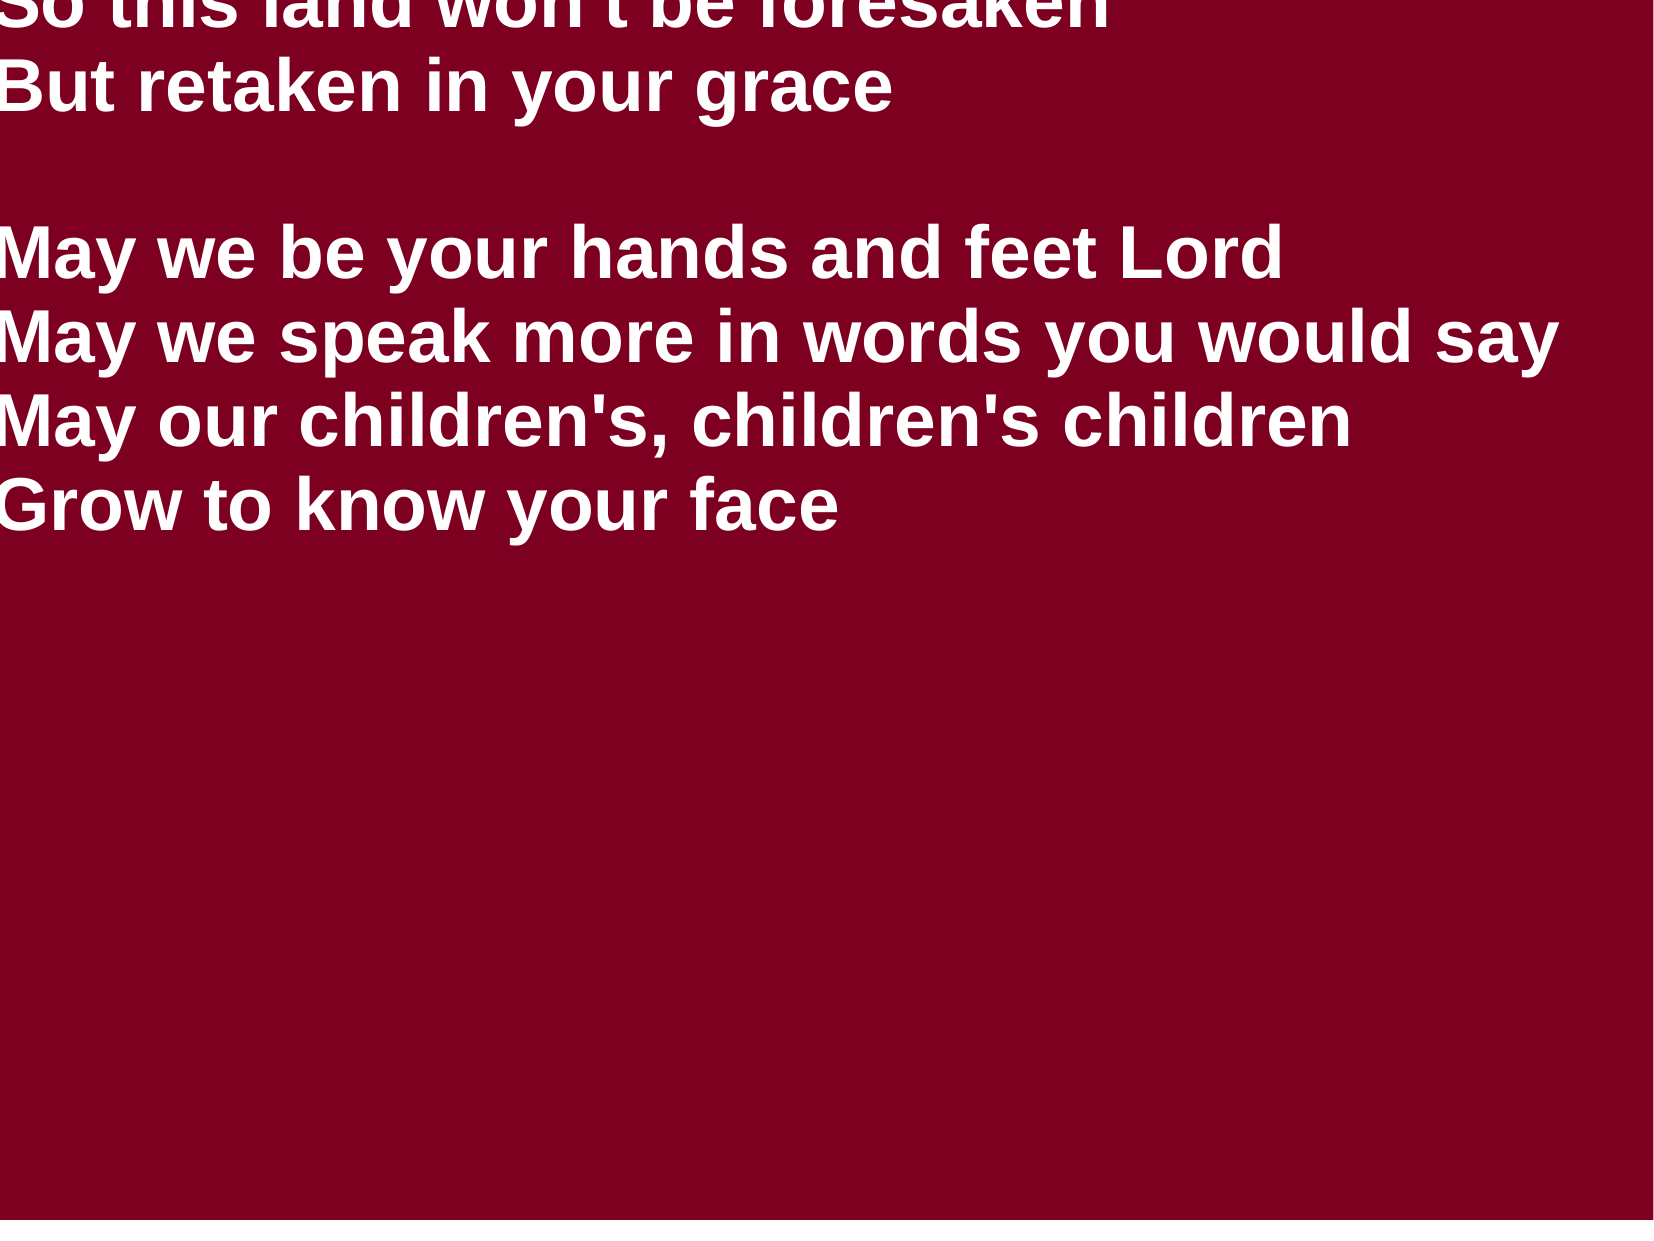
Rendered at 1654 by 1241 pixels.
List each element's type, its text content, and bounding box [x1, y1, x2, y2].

text_box EMPOWER US JESUS Empower us Jesus for our nation Empower us Jesus for our own sake So this land won't be foresaken But retaken in your grace May we be your hands and feet Lord May we speak more in words you would say May our children's, children's children Grow to know your face [0, 0, 1654, 1220]
